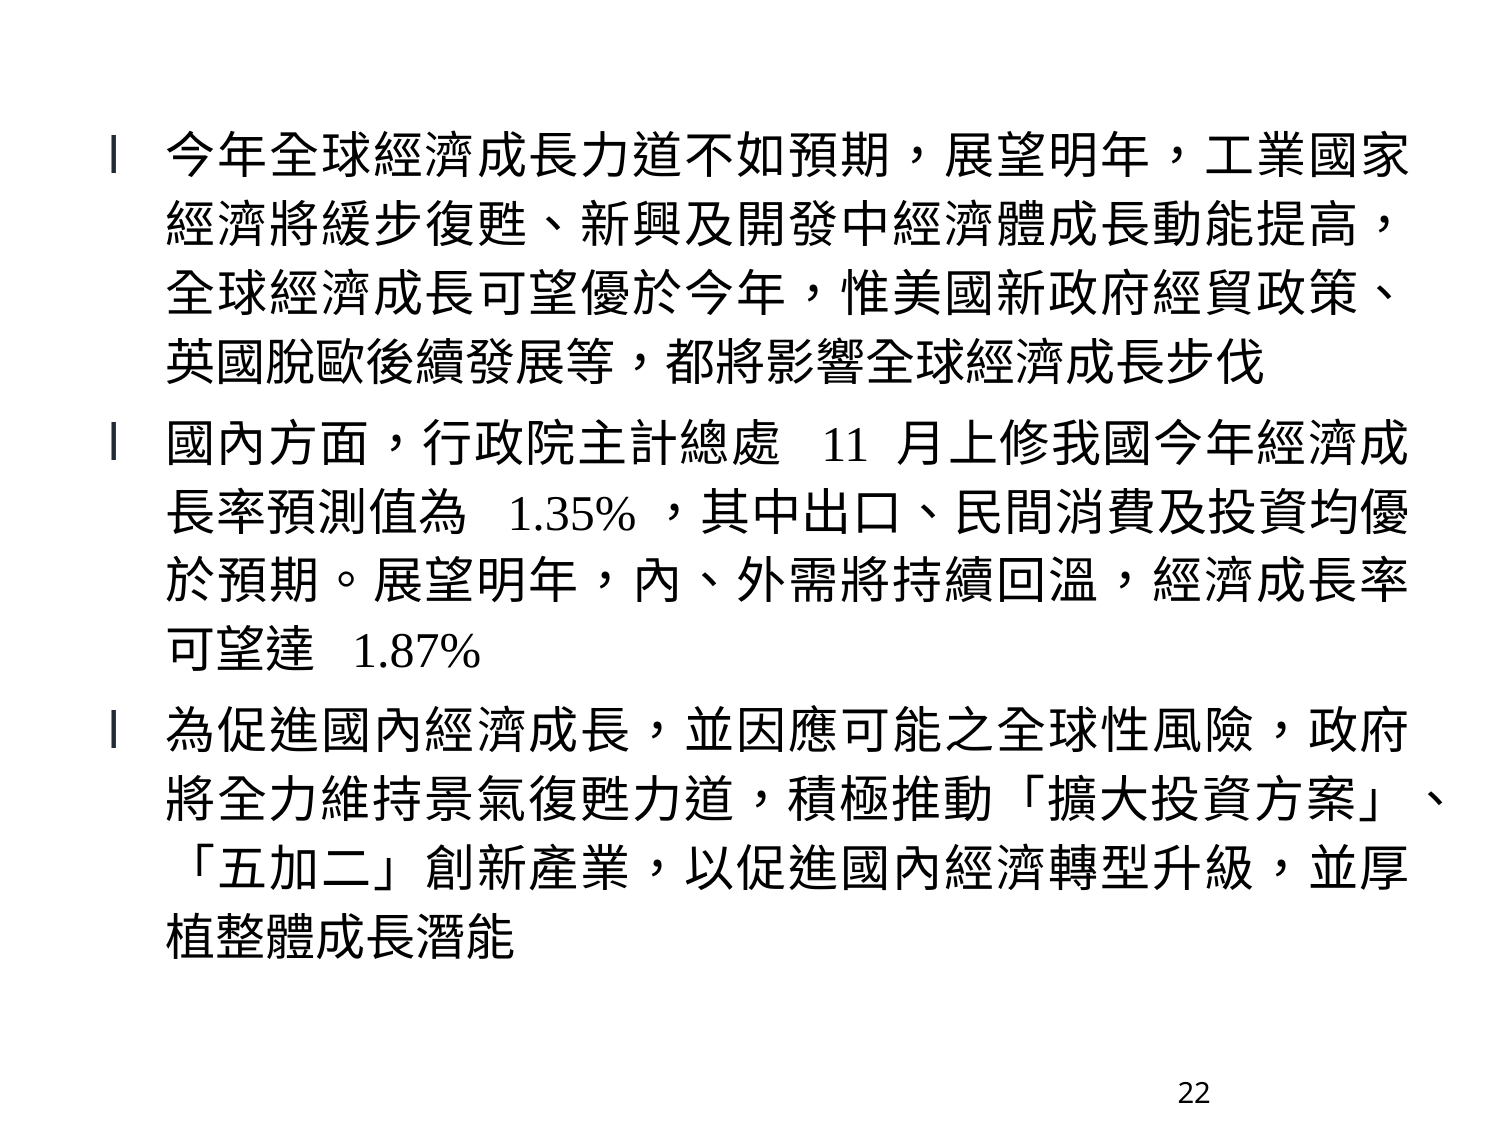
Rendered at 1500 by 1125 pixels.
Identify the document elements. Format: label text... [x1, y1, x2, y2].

text_box 今年全球經濟成長力道不如預期，展望明年，工業國家經濟將緩步復甦、新興及開發中經濟體成長動能提高，全球經濟成長可望優於今年，惟美國新政府經貿政策、英國脫歐後續發展等，都將影響全球經濟成長步伐 國內方面，行政院主計總處 11 月上修我國今年經濟成長率預測值為 1.35%，其中出口、民間消費及投資均優於預期。展望明年，內、外需將持續回溫，經濟成長率可望達 1.87% 為促進國內經濟成長，並因應可能之全球性風險，政府將全力維持景氣復甦力道，積極推動「擴大投資方案」、「五加二」創新產業，以促進國內經濟轉型升級，並厚植整體成長潛能 [80, 115, 1426, 1054]
